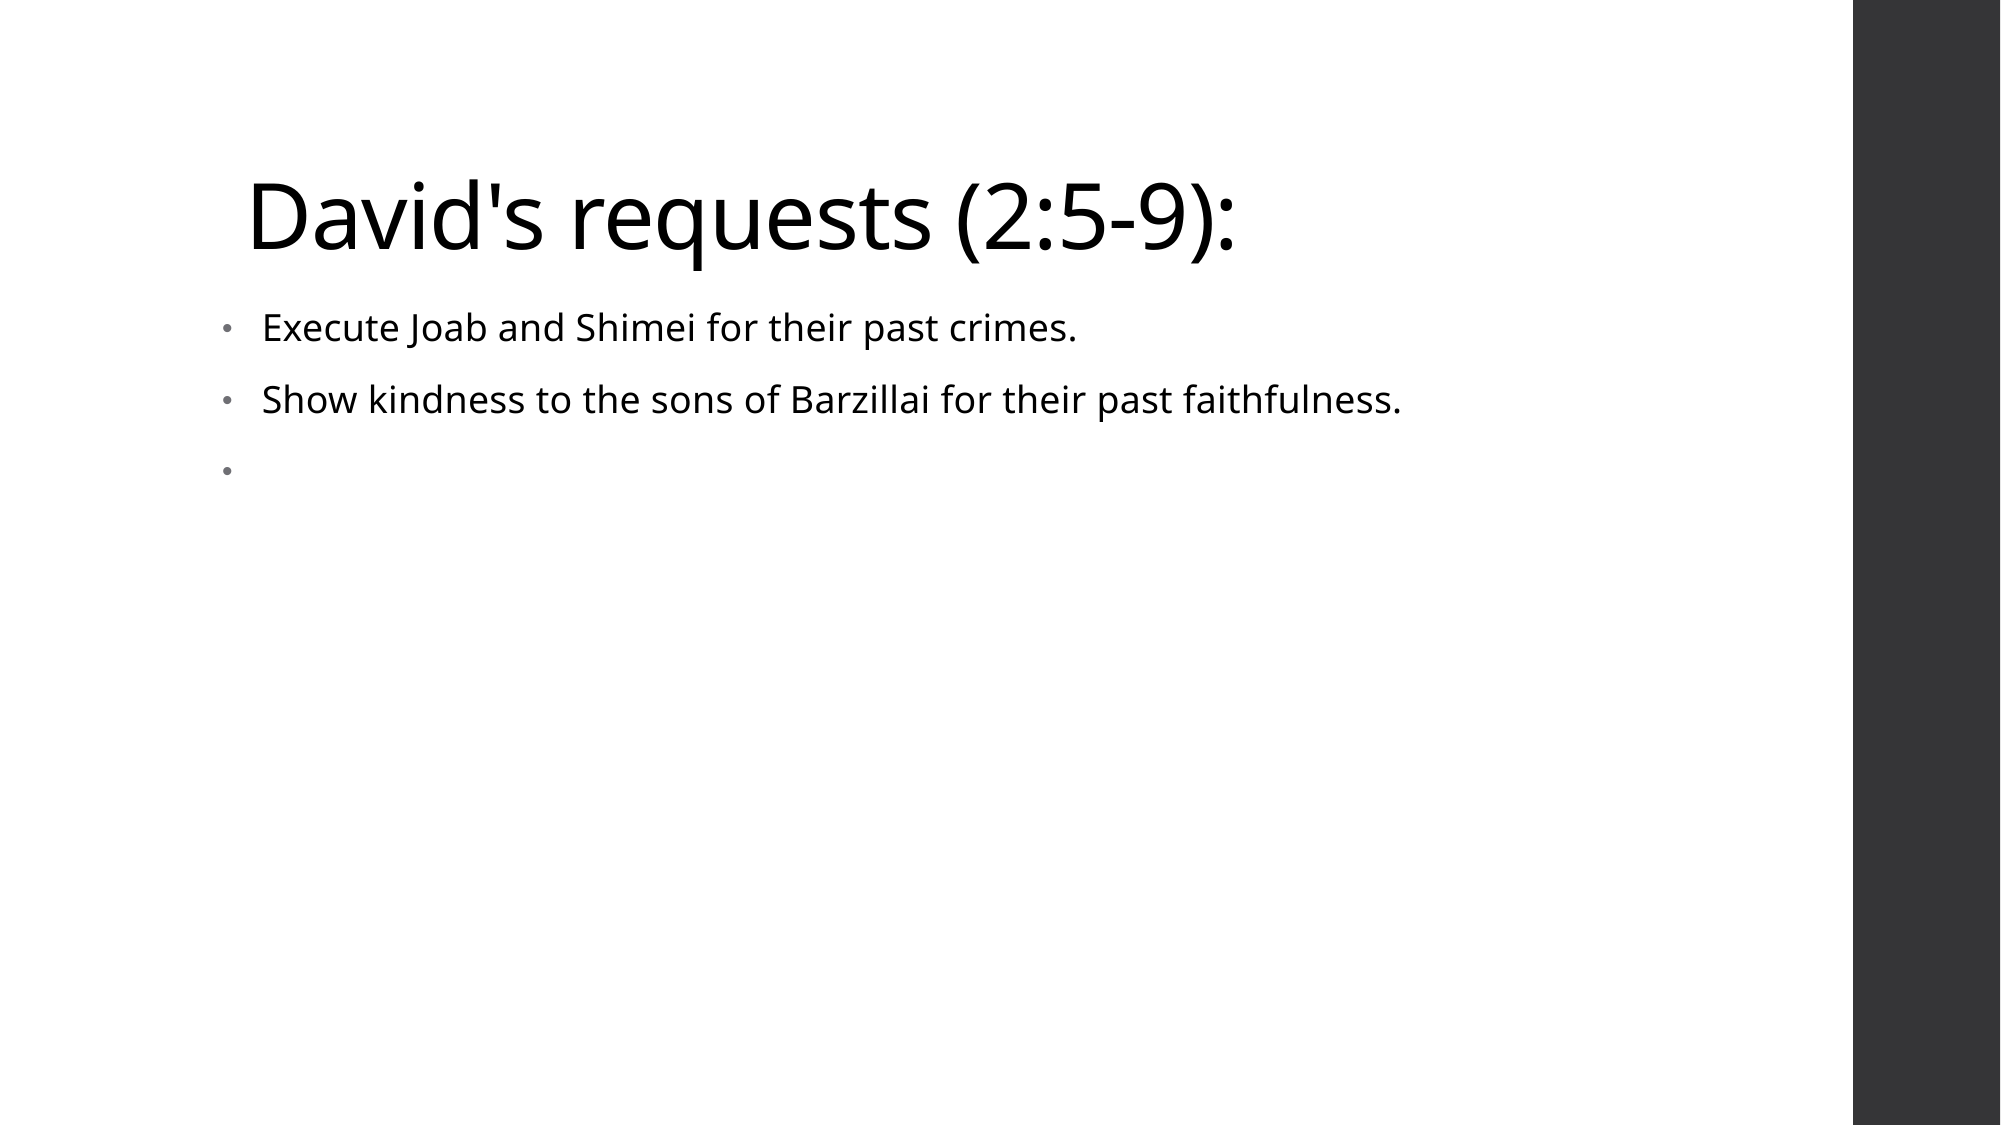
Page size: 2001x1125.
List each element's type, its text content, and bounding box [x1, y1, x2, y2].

title David's requests (2:5-9): [206, 60, 1797, 278]
list Execute Joab and Shimei for their past crimes. Show kindness to the sons of Barzillai for their past faithfulness. [206, 299, 1617, 1014]
